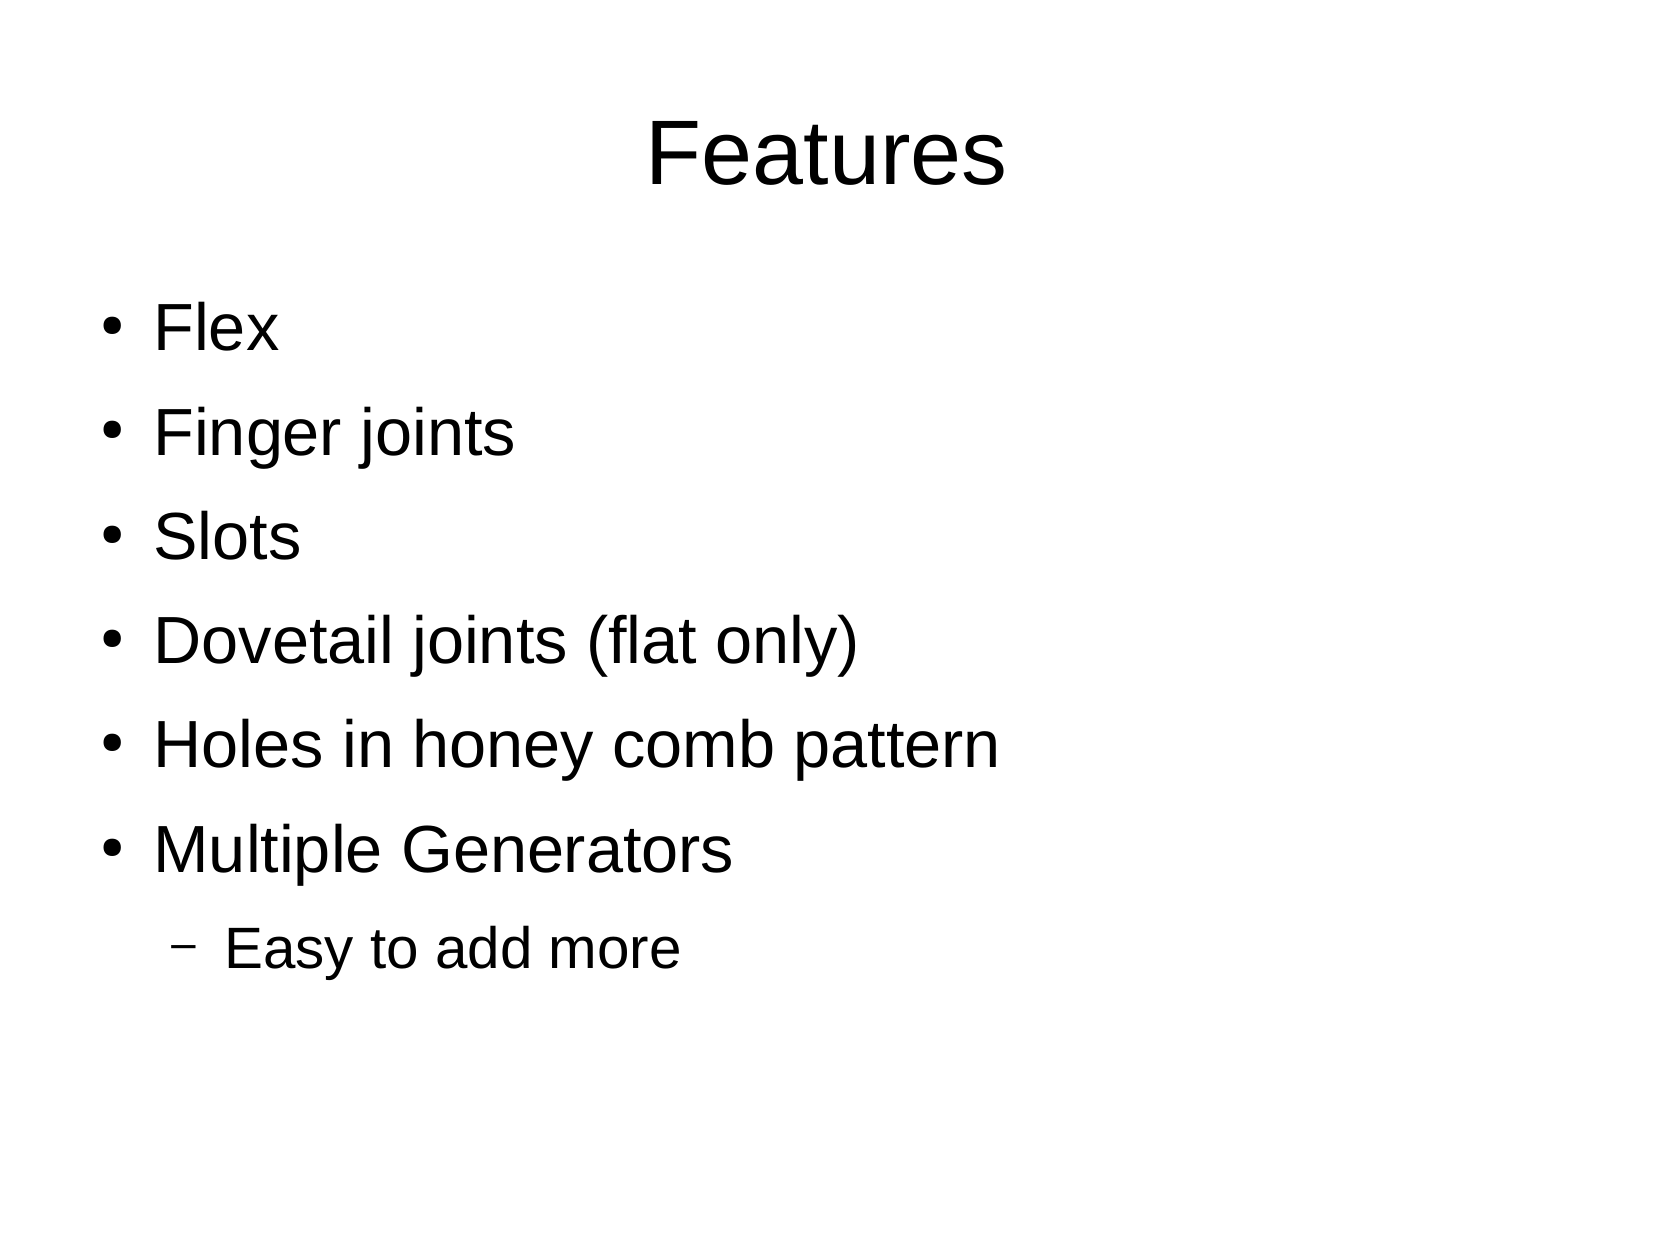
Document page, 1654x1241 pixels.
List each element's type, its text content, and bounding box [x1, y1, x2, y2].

title Features [82, 49, 1571, 257]
list Flex Finger joints Slots Dovetail joints (flat only) Holes in honey comb pattern Multiple Generators Easy to add more [82, 290, 1571, 1010]
